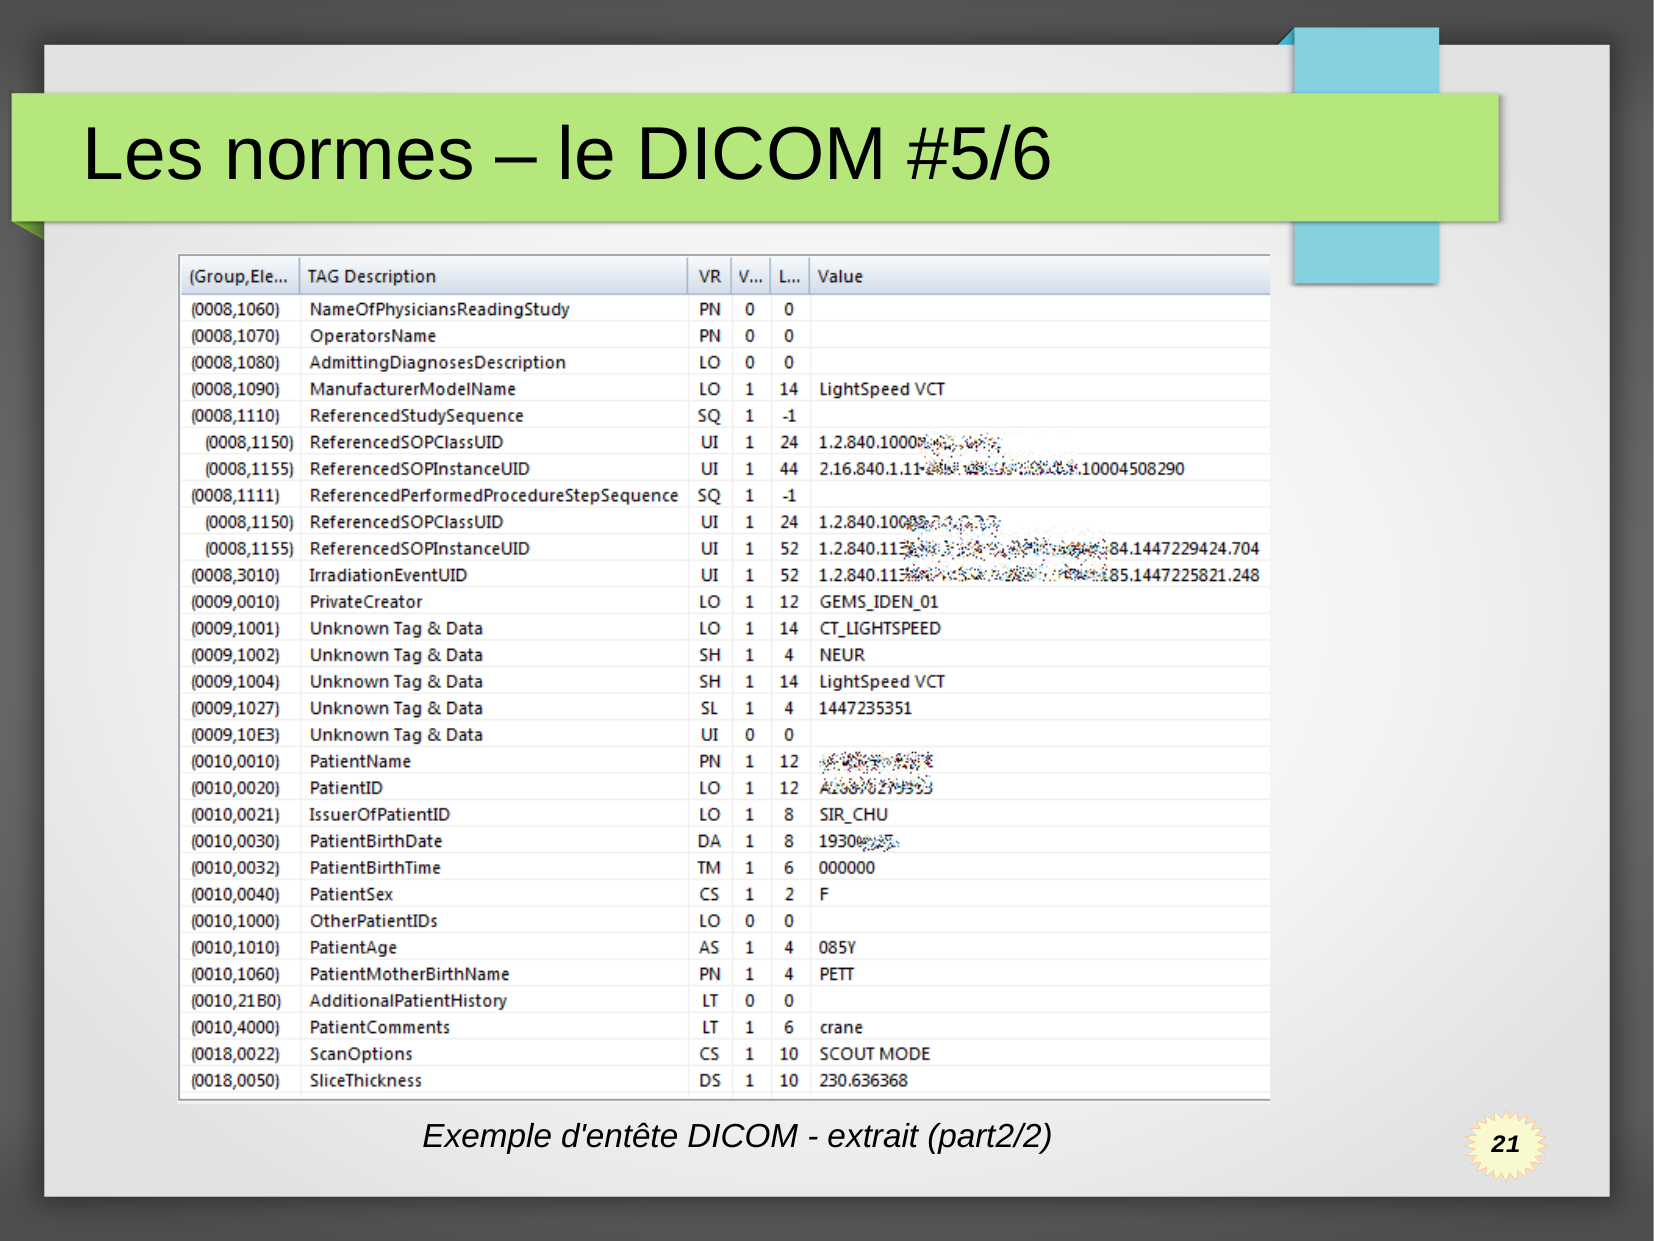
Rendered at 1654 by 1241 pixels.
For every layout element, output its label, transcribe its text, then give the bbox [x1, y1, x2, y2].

text_box Exemple d'entête DICOM - extrait (part2/2) [200, 1103, 1276, 1170]
picture [0, 0, 1654, 1241]
title Les normes – le DICOM #5/6 [82, 94, 1264, 213]
